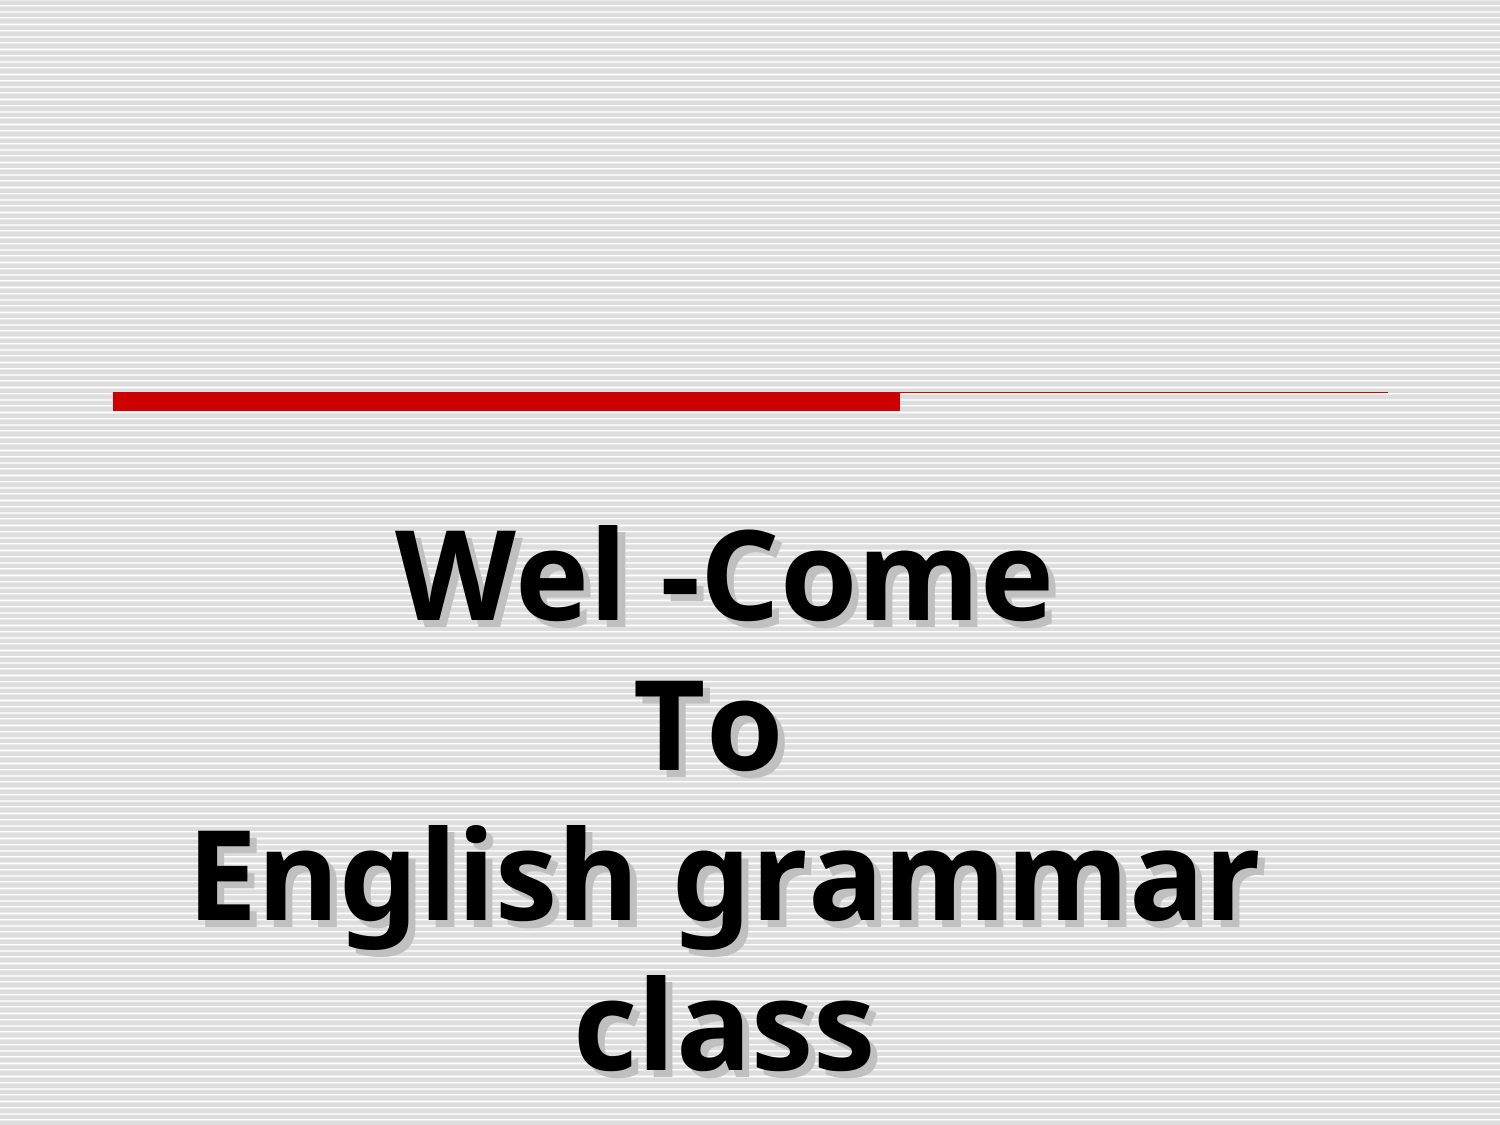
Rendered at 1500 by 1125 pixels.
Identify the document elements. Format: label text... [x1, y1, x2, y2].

text_box Wel -Come To English grammar class [149, 487, 1300, 1104]
picture [0, 0, 1500, 1125]
